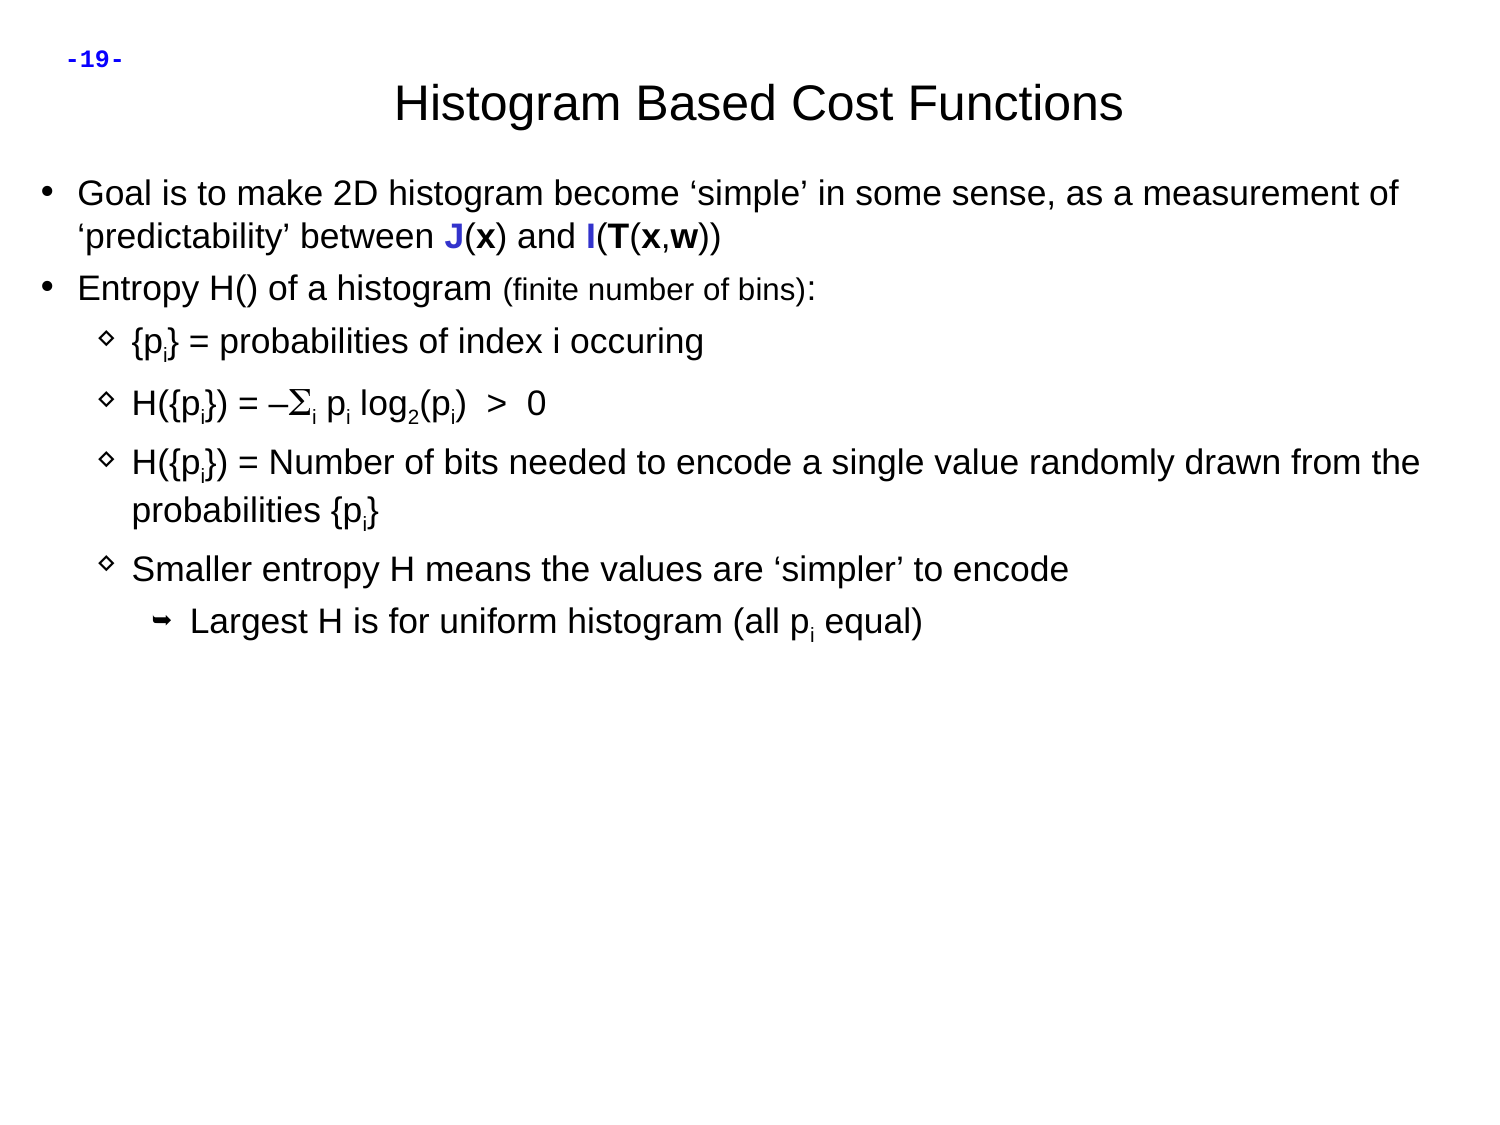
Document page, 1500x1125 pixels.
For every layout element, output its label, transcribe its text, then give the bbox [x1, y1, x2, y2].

text_box Goal is to make 2D histogram become ‘simple’ in some sense, as a measurement of ‘predictability’ between J(x) and I(T(x,w)) Entropy H() of a histogram (finite number of bins): {pi} = probabilities of index i occuring H({pi}) = –i pi log2(pi) > 0 H({pi}) = Number of bits needed to encode a single value randomly drawn from the probabilities {pi} Smaller entropy H means the values are ‘simpler’ to encode Largest H is for uniform histogram (all pi equal) [24, 162, 1476, 1088]
text_box Histogram Based Cost Functions [63, 37, 1455, 162]
